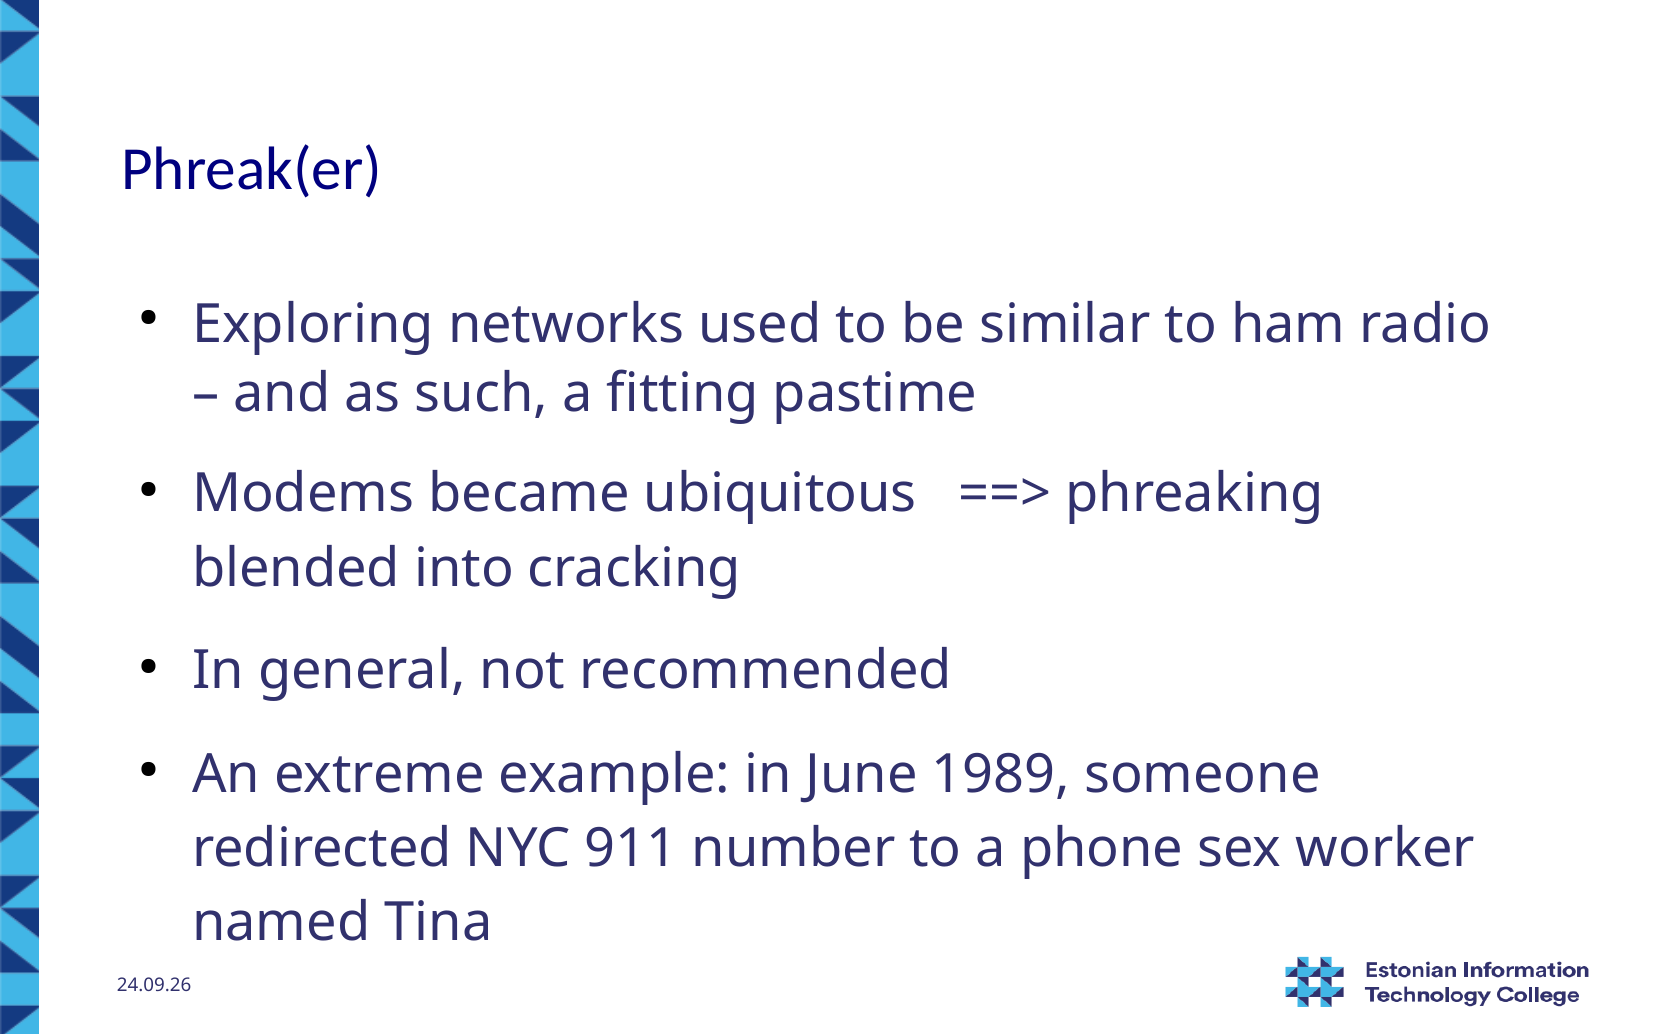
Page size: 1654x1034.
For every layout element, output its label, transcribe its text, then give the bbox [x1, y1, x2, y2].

title Phreak(er) [121, 85, 1534, 259]
list Exploring networks used to be similar to ham radio – and as such, a fitting pastime Modems became ubiquitous ==> phreaking blended into cracking In general, not recommended An extreme example: in June 1989, someone redirected NYC 911 number to a phone sex worker named Tina [121, 287, 1534, 951]
